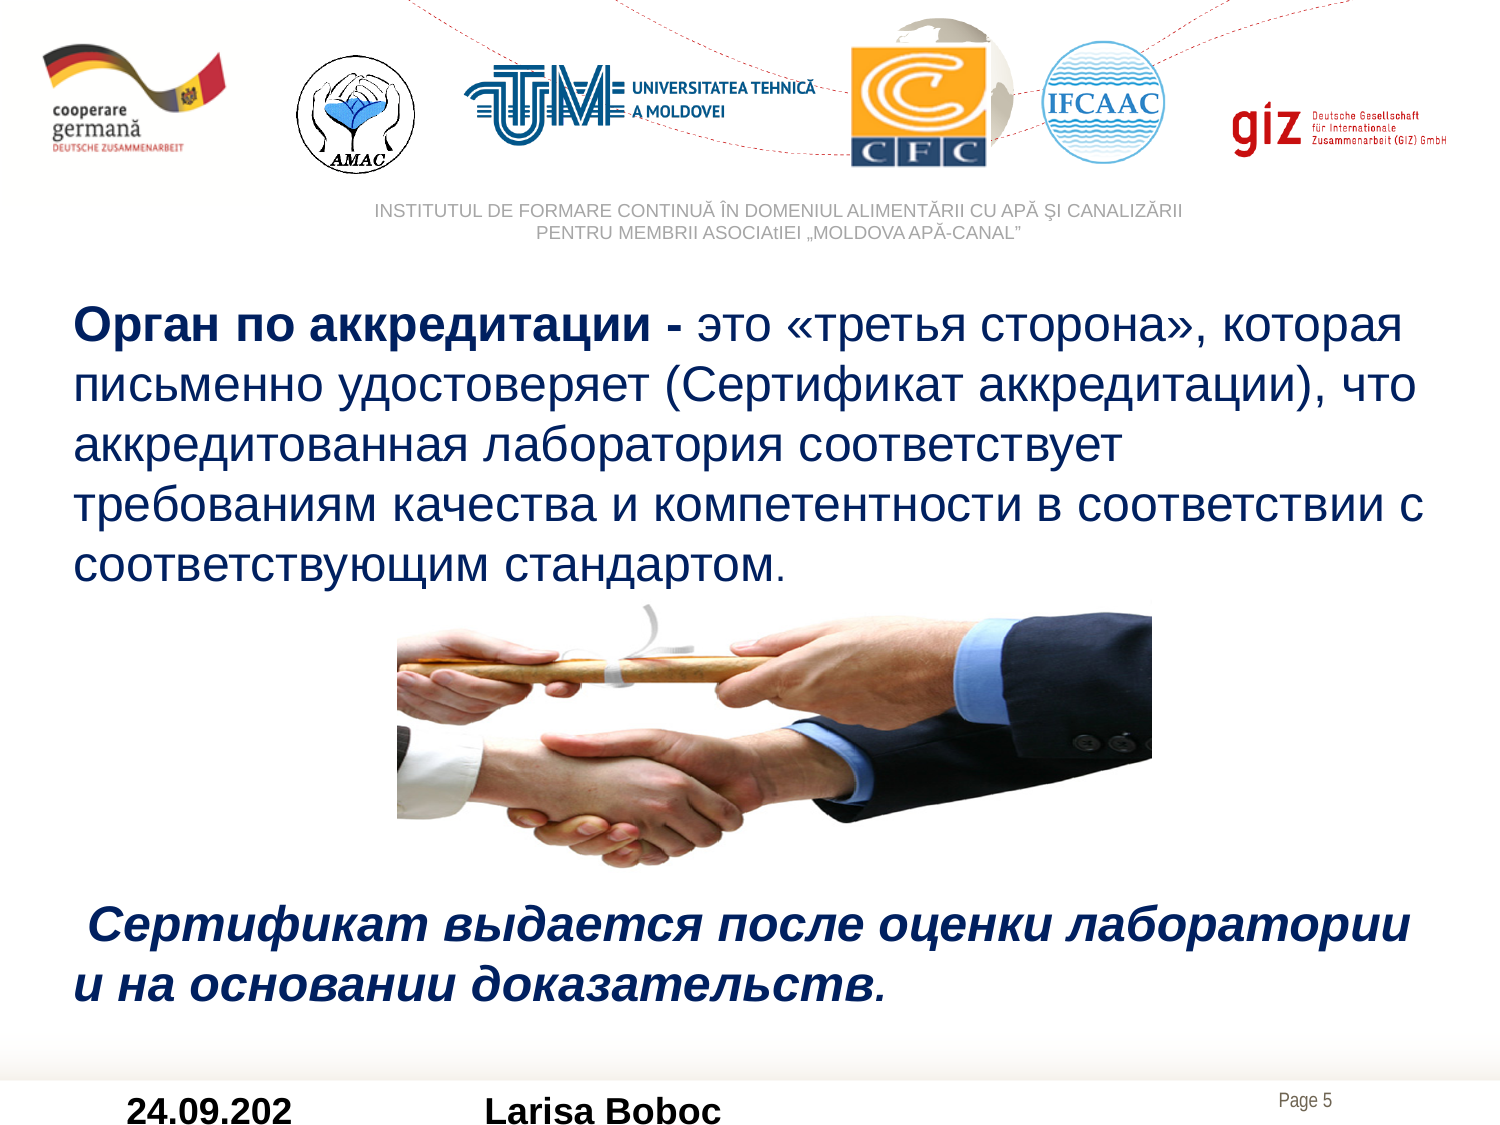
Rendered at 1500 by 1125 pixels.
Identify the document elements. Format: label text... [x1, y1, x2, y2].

picture [0, 959, 1500, 1081]
slide_number 14.07.2021 [111, 1079, 324, 1120]
title Орган по аккредитации - это «третья сторона», которая письменно удостоверяет (Сертификат аккредитации), что аккредитованная лаборатория соответствует требованиям качества и компетентности в соответствии с соответствующим стандартом. Сертификат выдается после оценки лаборатории и на основании доказательств. [58, 284, 1456, 1035]
picture [390, 589, 1157, 874]
footer Larisa Boboc [469, 1079, 1031, 1120]
picture [0, 0, 1500, 206]
text_box INSTITUTUL DE FORMARE CONTINUĂ ÎN DOMENIUL ALIMENTĂRII CU APĂ ŞI CANALIZĂRII PENTRU MEMBRII ASOCIAtIEI „MOLDOVA APĂ-CANAL” [190, 170, 1366, 251]
